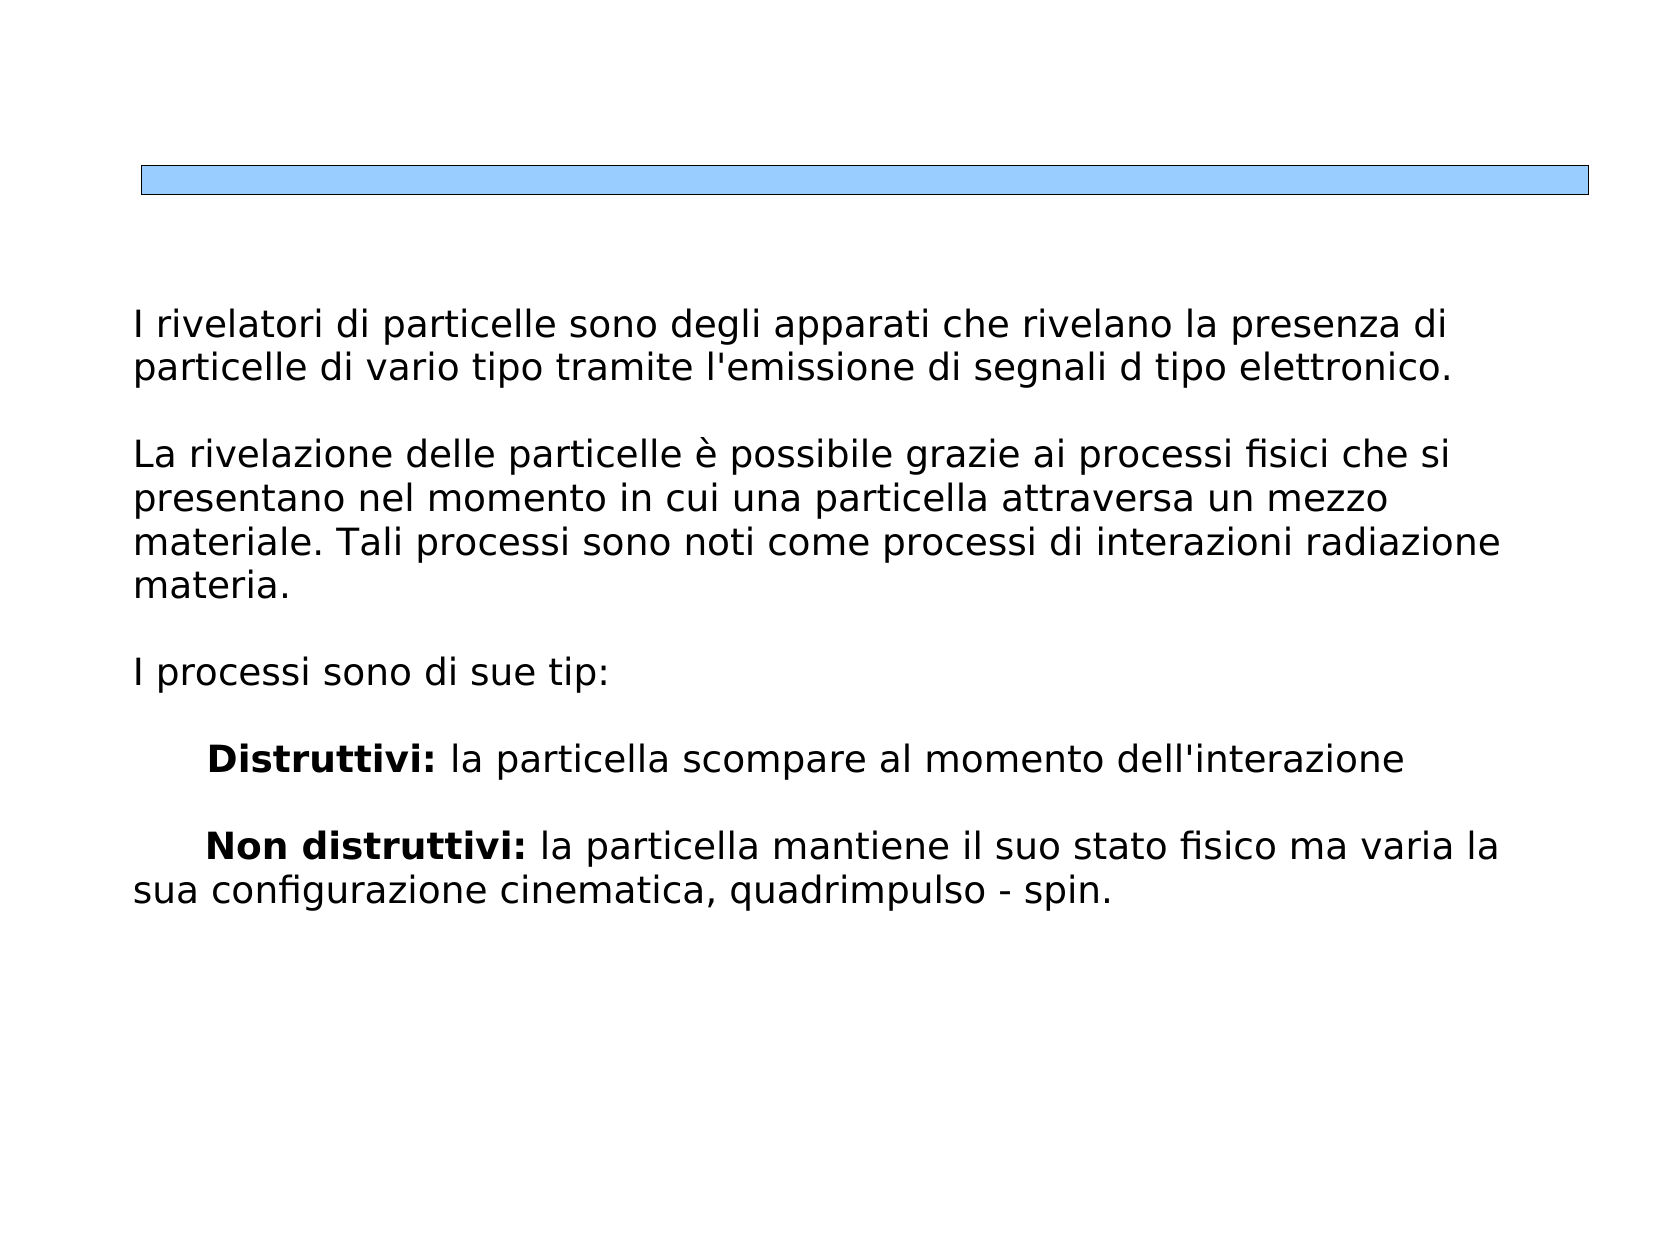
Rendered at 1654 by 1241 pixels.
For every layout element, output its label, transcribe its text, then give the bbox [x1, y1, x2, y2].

text_box I rivelatori di particelle sono degli apparati che rivelano la presenza di particelle di vario tipo tramite l'emissione di segnali d tipo elettronico. La rivelazione delle particelle è possibile grazie ai processi fisici che si presentano nel momento in cui una particella attraversa un mezzo materiale. Tali processi sono noti come processi di interazioni radiazione materia. I processi sono di sue tip: Distruttivi: la particella scompare al momento dell'interazione Non distruttivi: la particella mantiene il suo stato fisico ma varia la sua configurazione cinematica, quadrimpulso - spin. [118, 295, 1536, 920]
